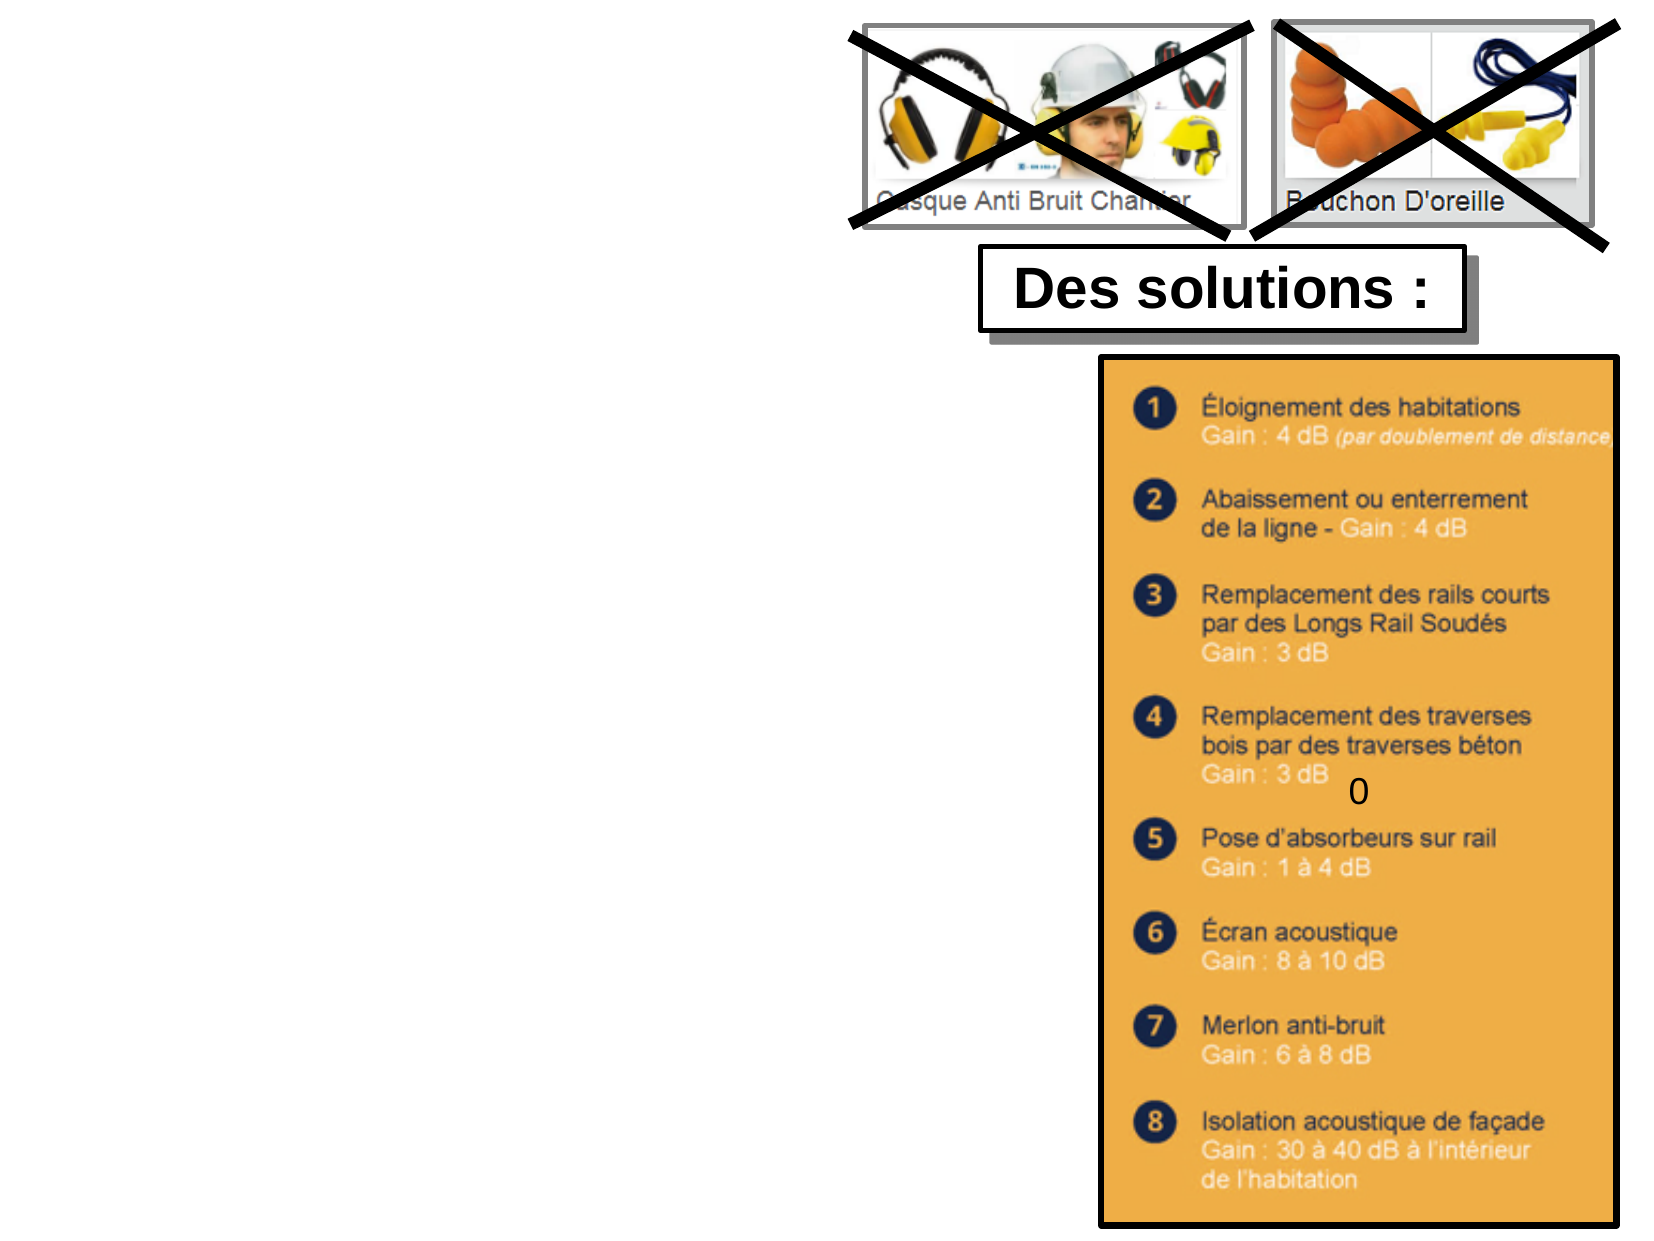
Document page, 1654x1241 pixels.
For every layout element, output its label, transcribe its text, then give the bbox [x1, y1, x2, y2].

picture [1447, 49, 1589, 223]
picture [1276, 32, 1420, 214]
picture [867, 141, 1191, 225]
text_box Des solutions : [980, 246, 1465, 331]
picture [1050, 39, 1241, 225]
picture [1104, 360, 1614, 1223]
picture [867, 52, 1018, 208]
picture [1292, 25, 1589, 122]
picture [1289, 139, 1556, 223]
picture [30, 24, 1075, 1159]
picture [867, 28, 1230, 125]
